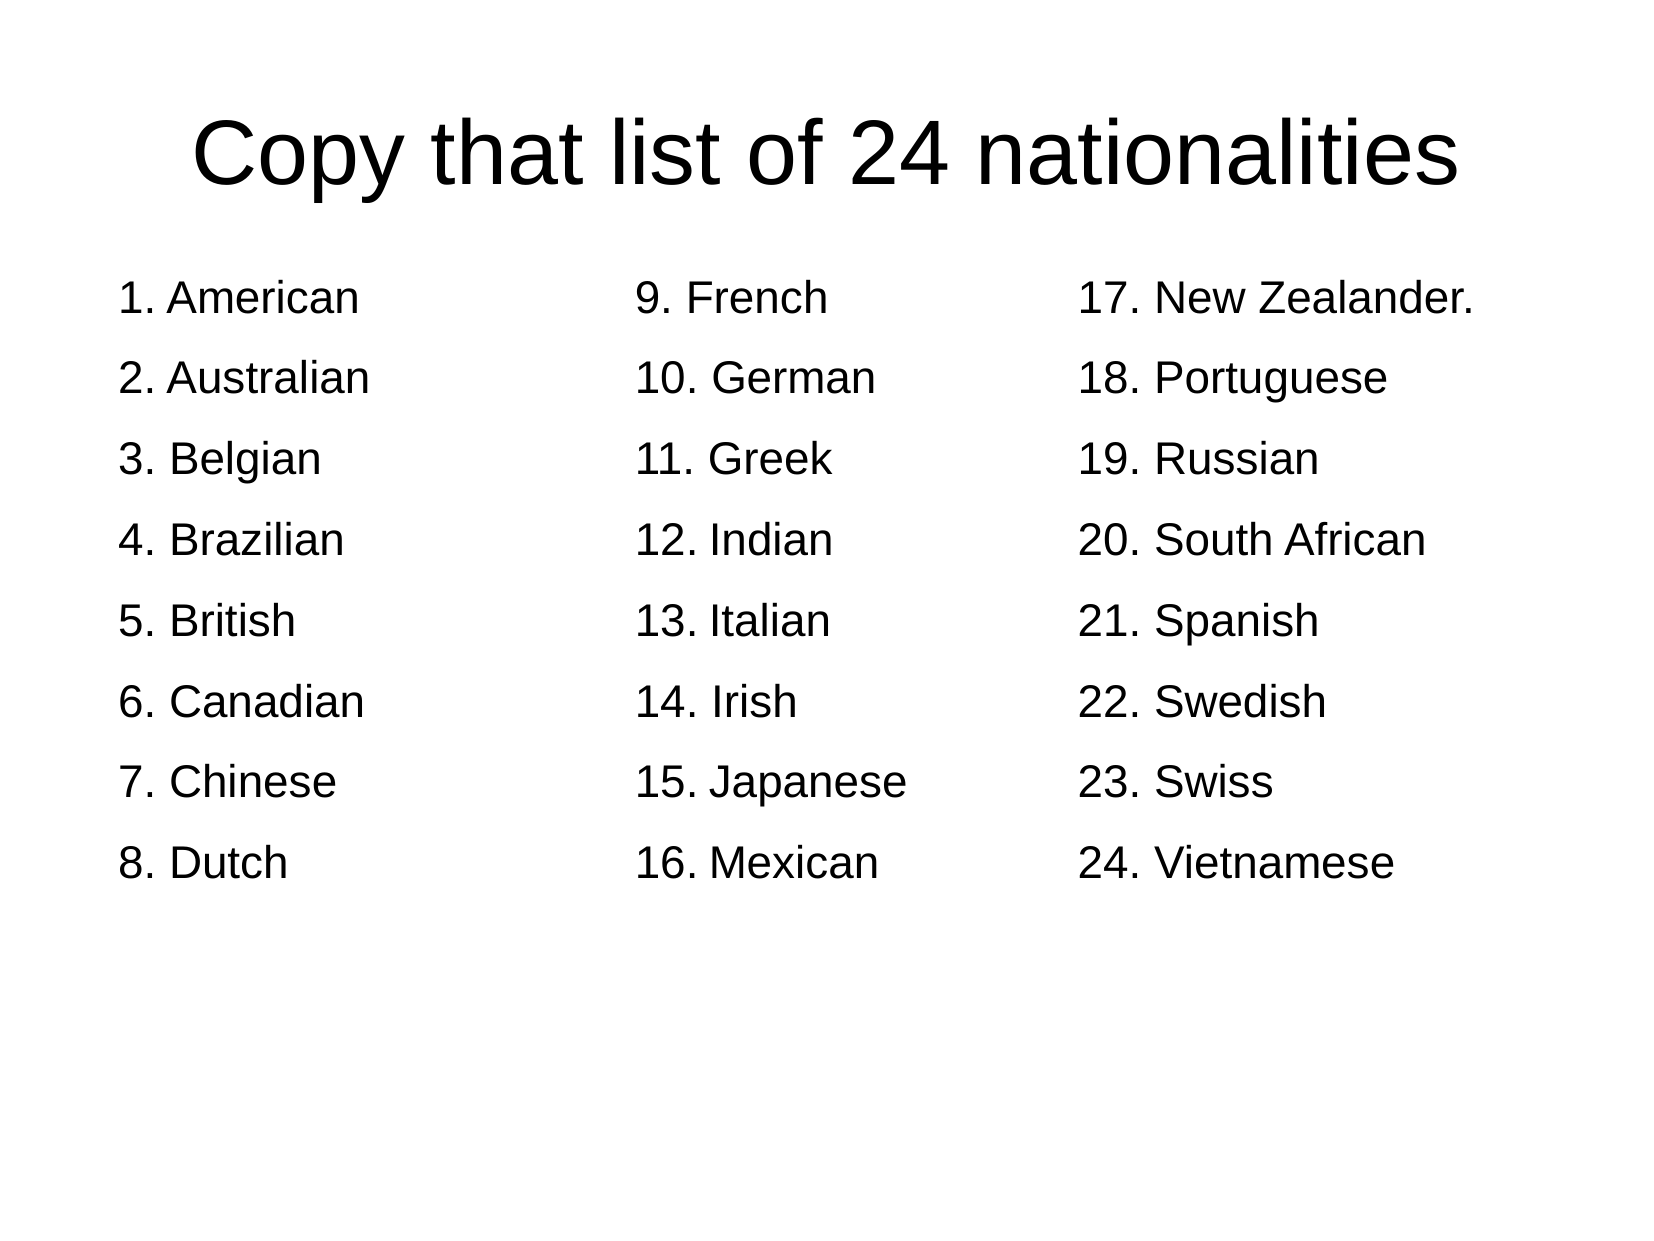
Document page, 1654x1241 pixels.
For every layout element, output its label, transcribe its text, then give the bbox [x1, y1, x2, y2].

list 1. American 9. French 17. New Zealander. 2. Australian 10. German 18. Portuguese 3. Belgian 11. Greek 19. Russian 4. Brazilian 12. Indian 20. South African 5. British 13. Italian 21. Spanish 6. Canadian 14. Irish 22. Swedish 7. Chinese 15. Japanese 23. Swiss 8. Dutch 16. Mexican 24. Vietnamese [118, 271, 1607, 1241]
title Copy that list of 24 nationalities [82, 49, 1571, 257]
